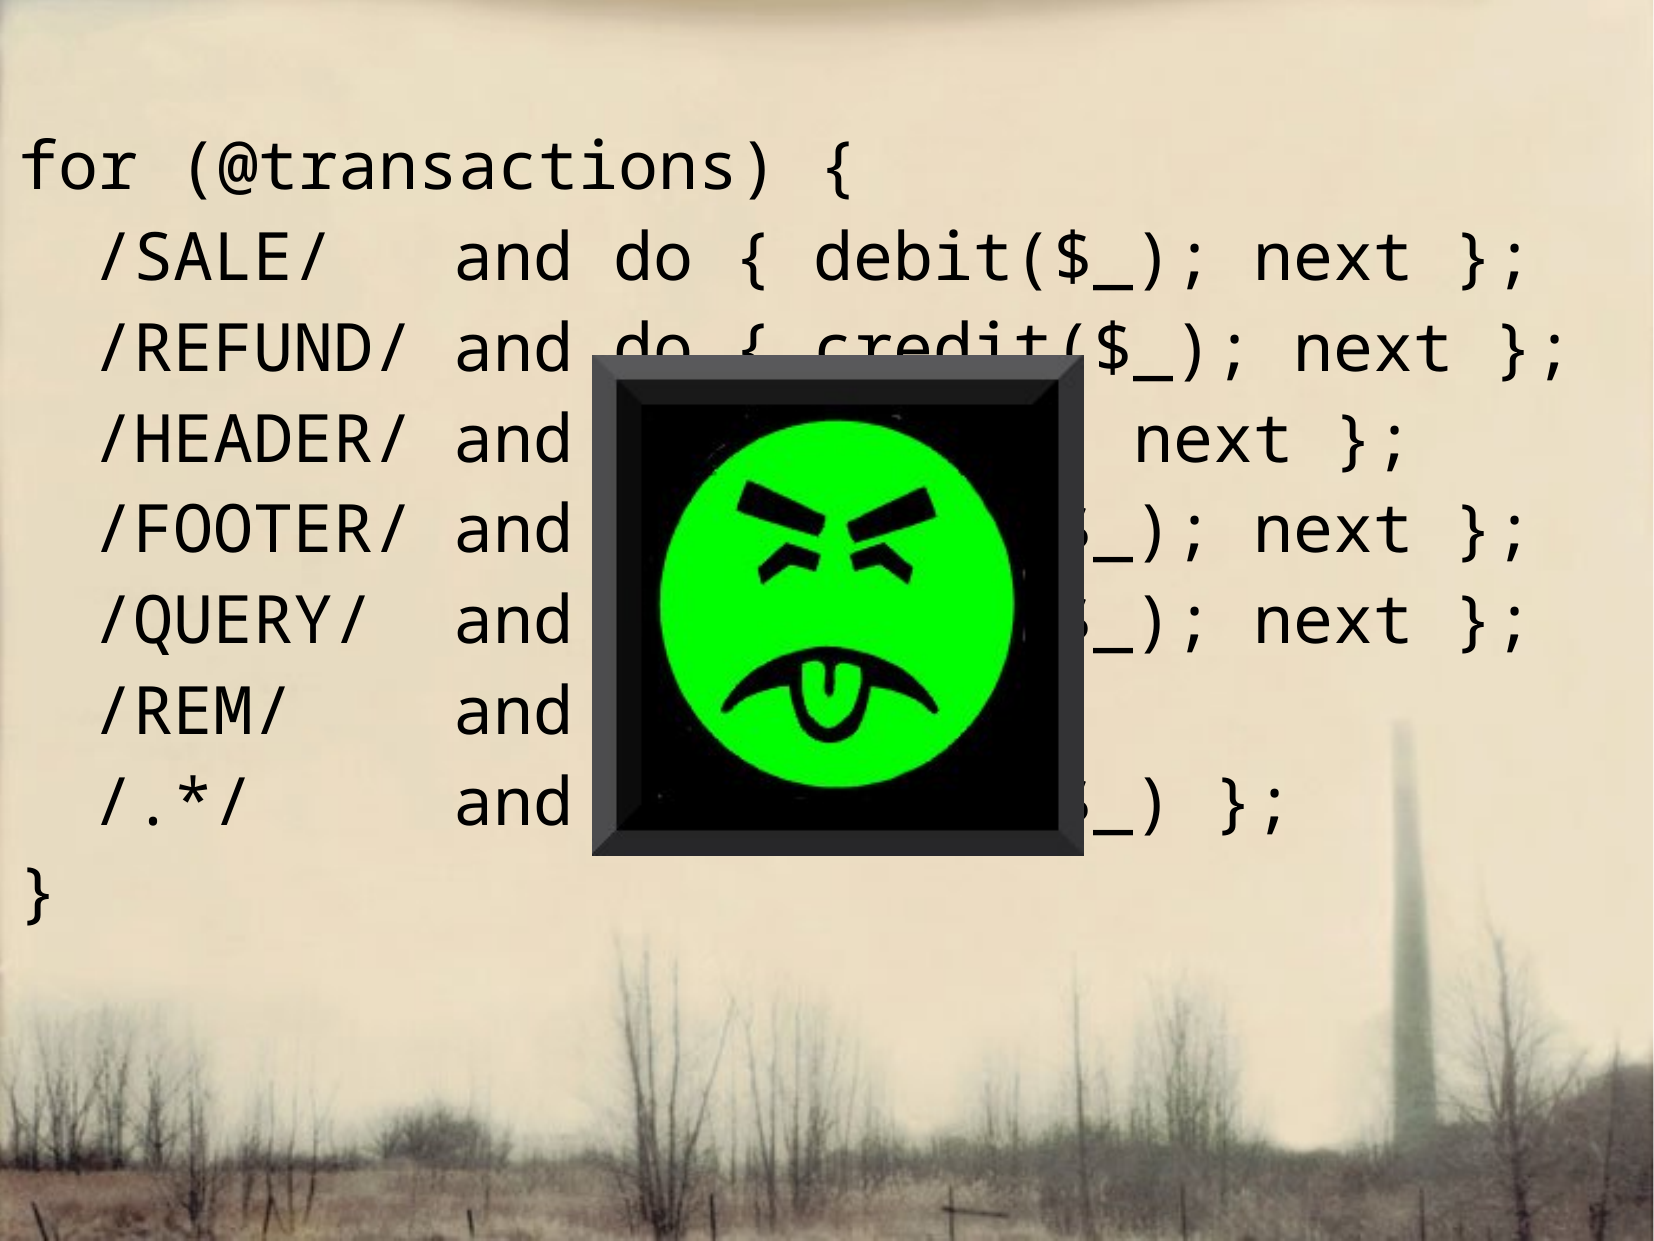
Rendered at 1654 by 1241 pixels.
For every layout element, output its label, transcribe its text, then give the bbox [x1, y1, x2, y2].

picture [0, 0, 1654, 1241]
text_box for (@transactions) { /SALE/ and do { debit($_); next }; /REFUND/ and do { credit($_); next }; /HEADER/ and do { id($_); next }; /FOOTER/ and do { clear($_); next }; /QUERY/ and do { query($_); next }; /REM/ and do { next }; /.*/ and do { debug($_) }; } [18, 118, 1574, 794]
